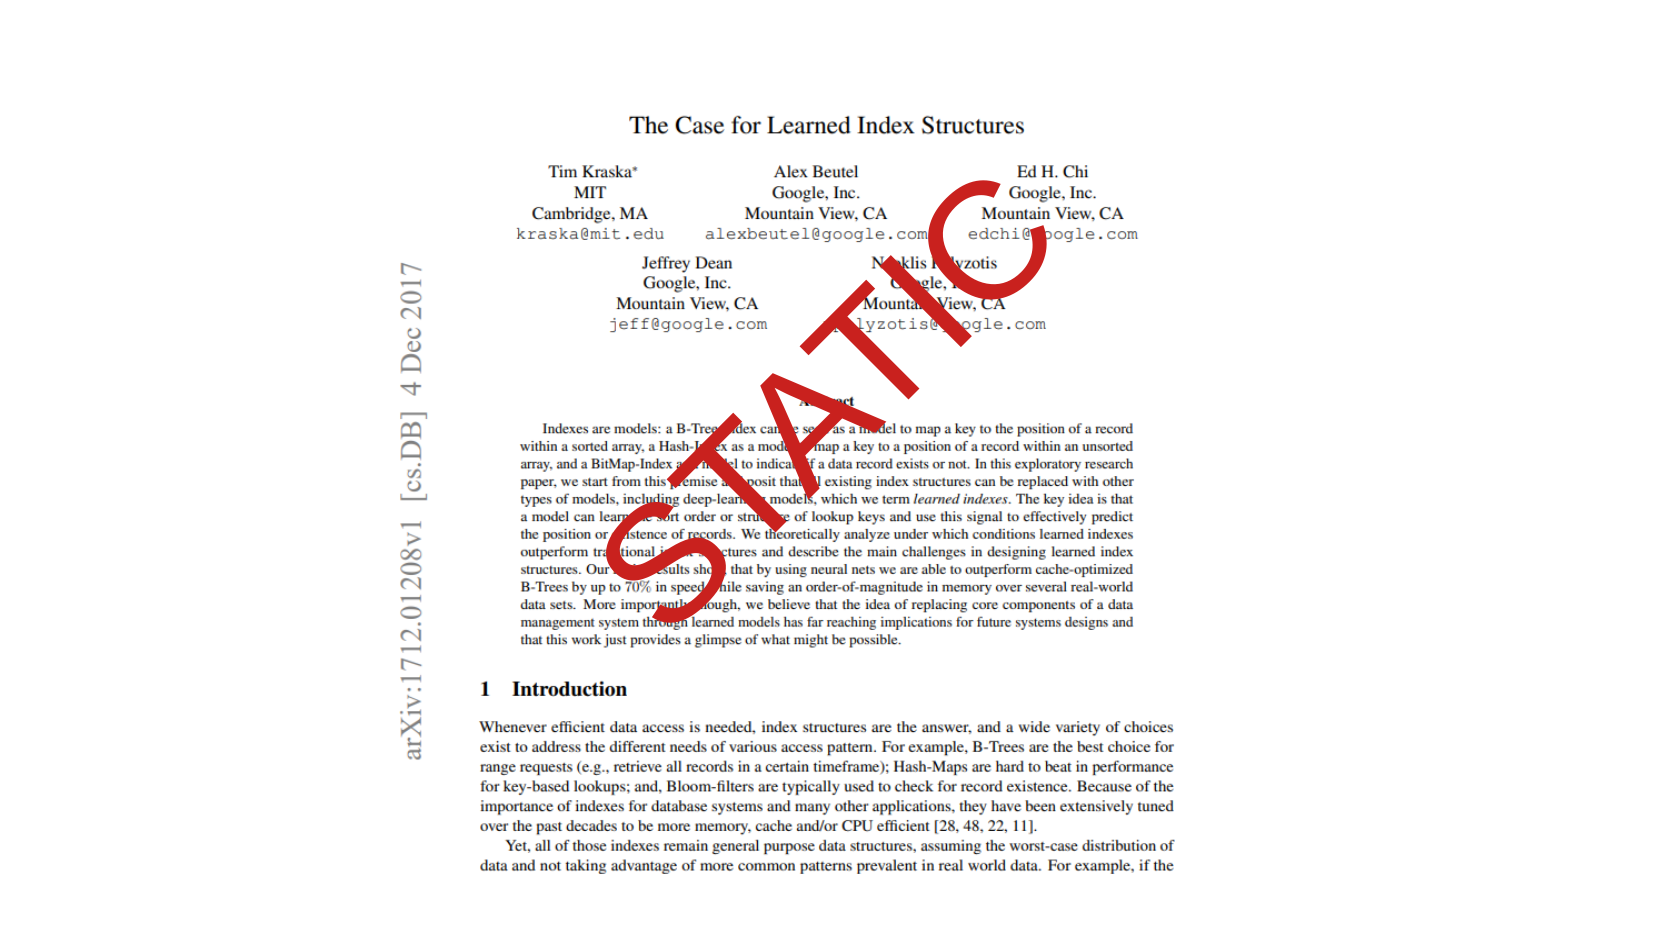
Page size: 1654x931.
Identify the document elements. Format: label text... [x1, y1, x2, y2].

picture [378, 56, 1275, 874]
text_box STATIC [544, 118, 1110, 683]
